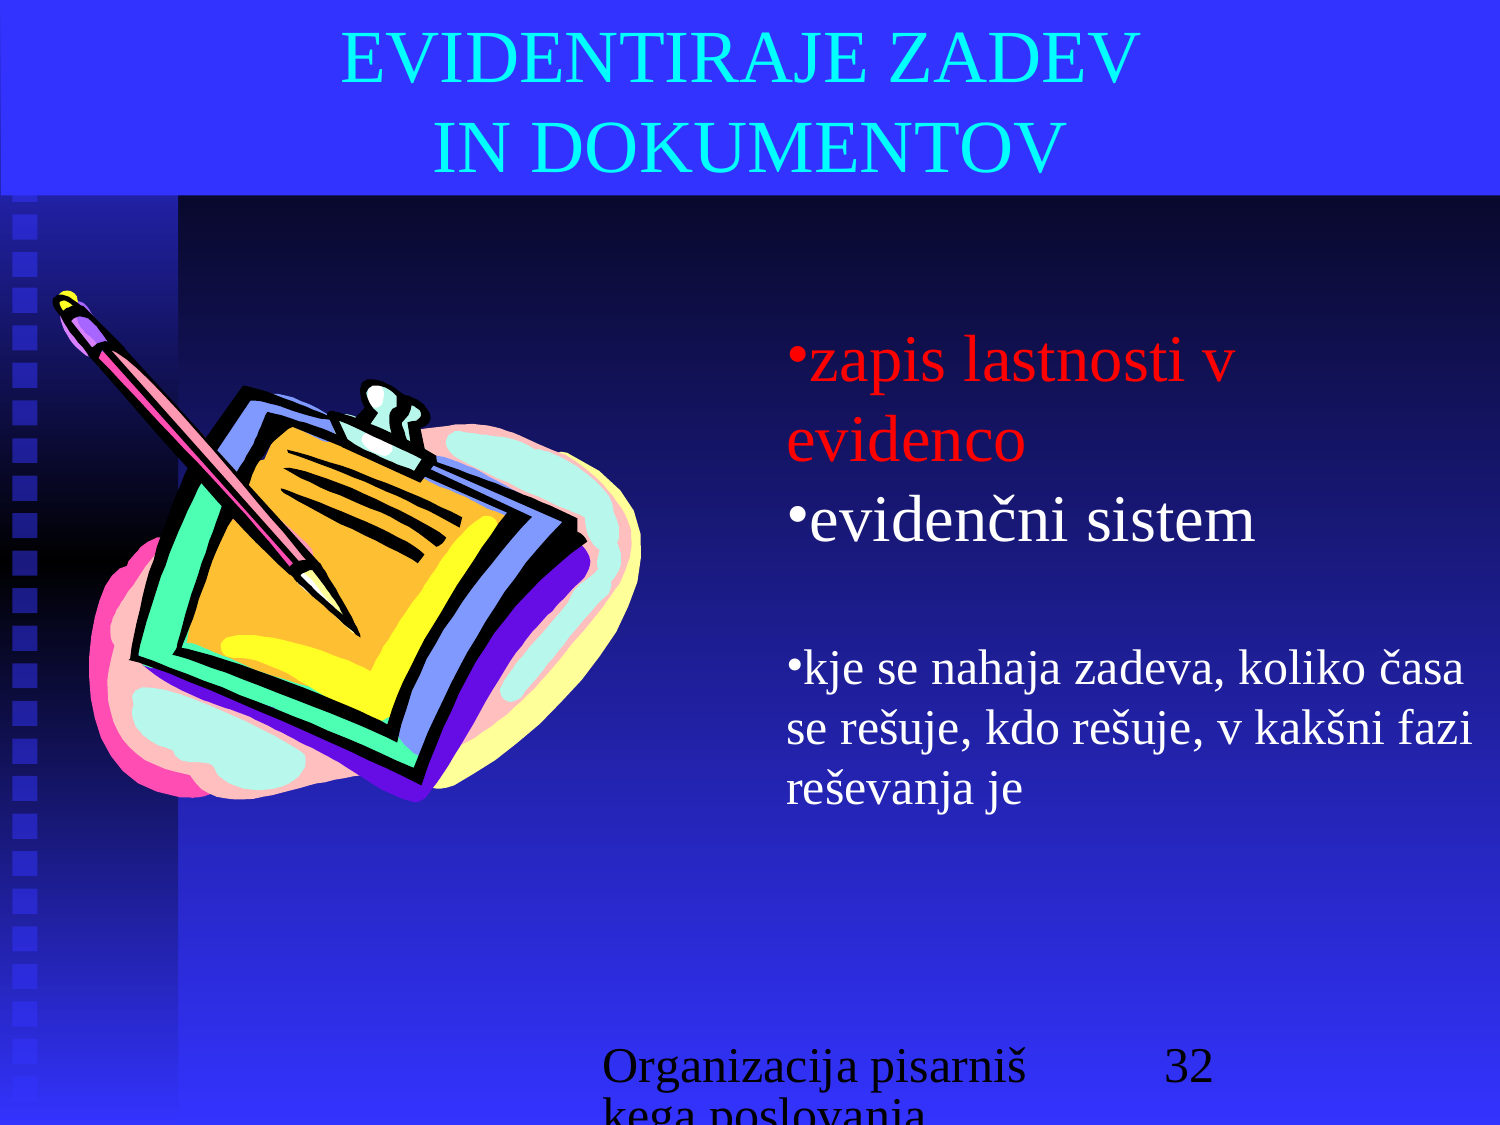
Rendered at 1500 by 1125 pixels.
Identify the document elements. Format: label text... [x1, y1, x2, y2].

text_box zapis lastnosti v evidenco evidenčni sistem kje se nahaja zadeva, koliko časa se rešuje, kdo rešuje, v kakšni fazi reševanja je [708, 306, 1500, 823]
picture [42, 280, 652, 813]
text_box EVIDENTIRAJE ZADEV IN DOKUMENTOV [0, 0, 1500, 196]
